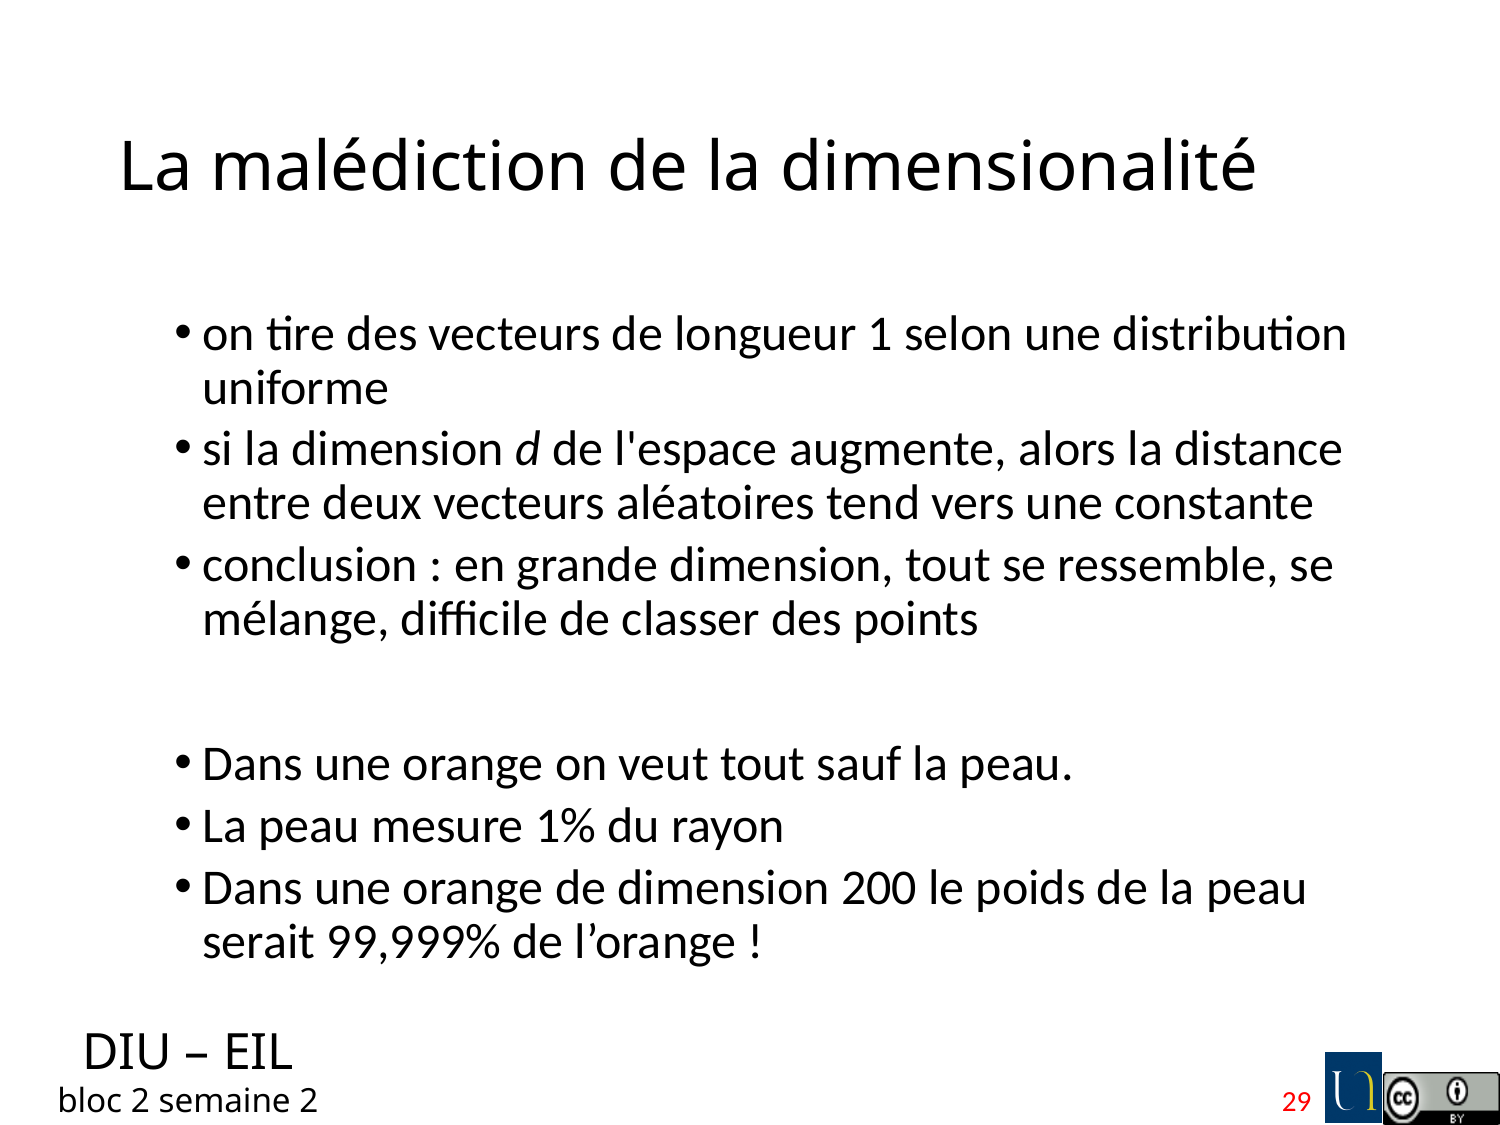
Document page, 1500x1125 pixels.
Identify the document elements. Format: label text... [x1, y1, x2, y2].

slide_number <numéro> [1240, 1070, 1327, 1125]
picture [1383, 1072, 1500, 1125]
picture [1325, 1052, 1382, 1123]
list on tire des vecteurs de longueur 1 selon une distribution uniforme si la dimension d de l'espace augmente, alors la distance entre deux vecteurs aléatoires tend vers une constante conclusion : en grande dimension, tout se ressemble, se mélange, difficile de classer des points Dans une orange on veut tout sauf la peau. La peau mesure 1% du rayon Dans une orange de dimension 200 le poids de la peau serait 99,999% de l’orange ! [103, 299, 1397, 1014]
title La malédiction de la dimensionalité [103, 59, 1397, 278]
